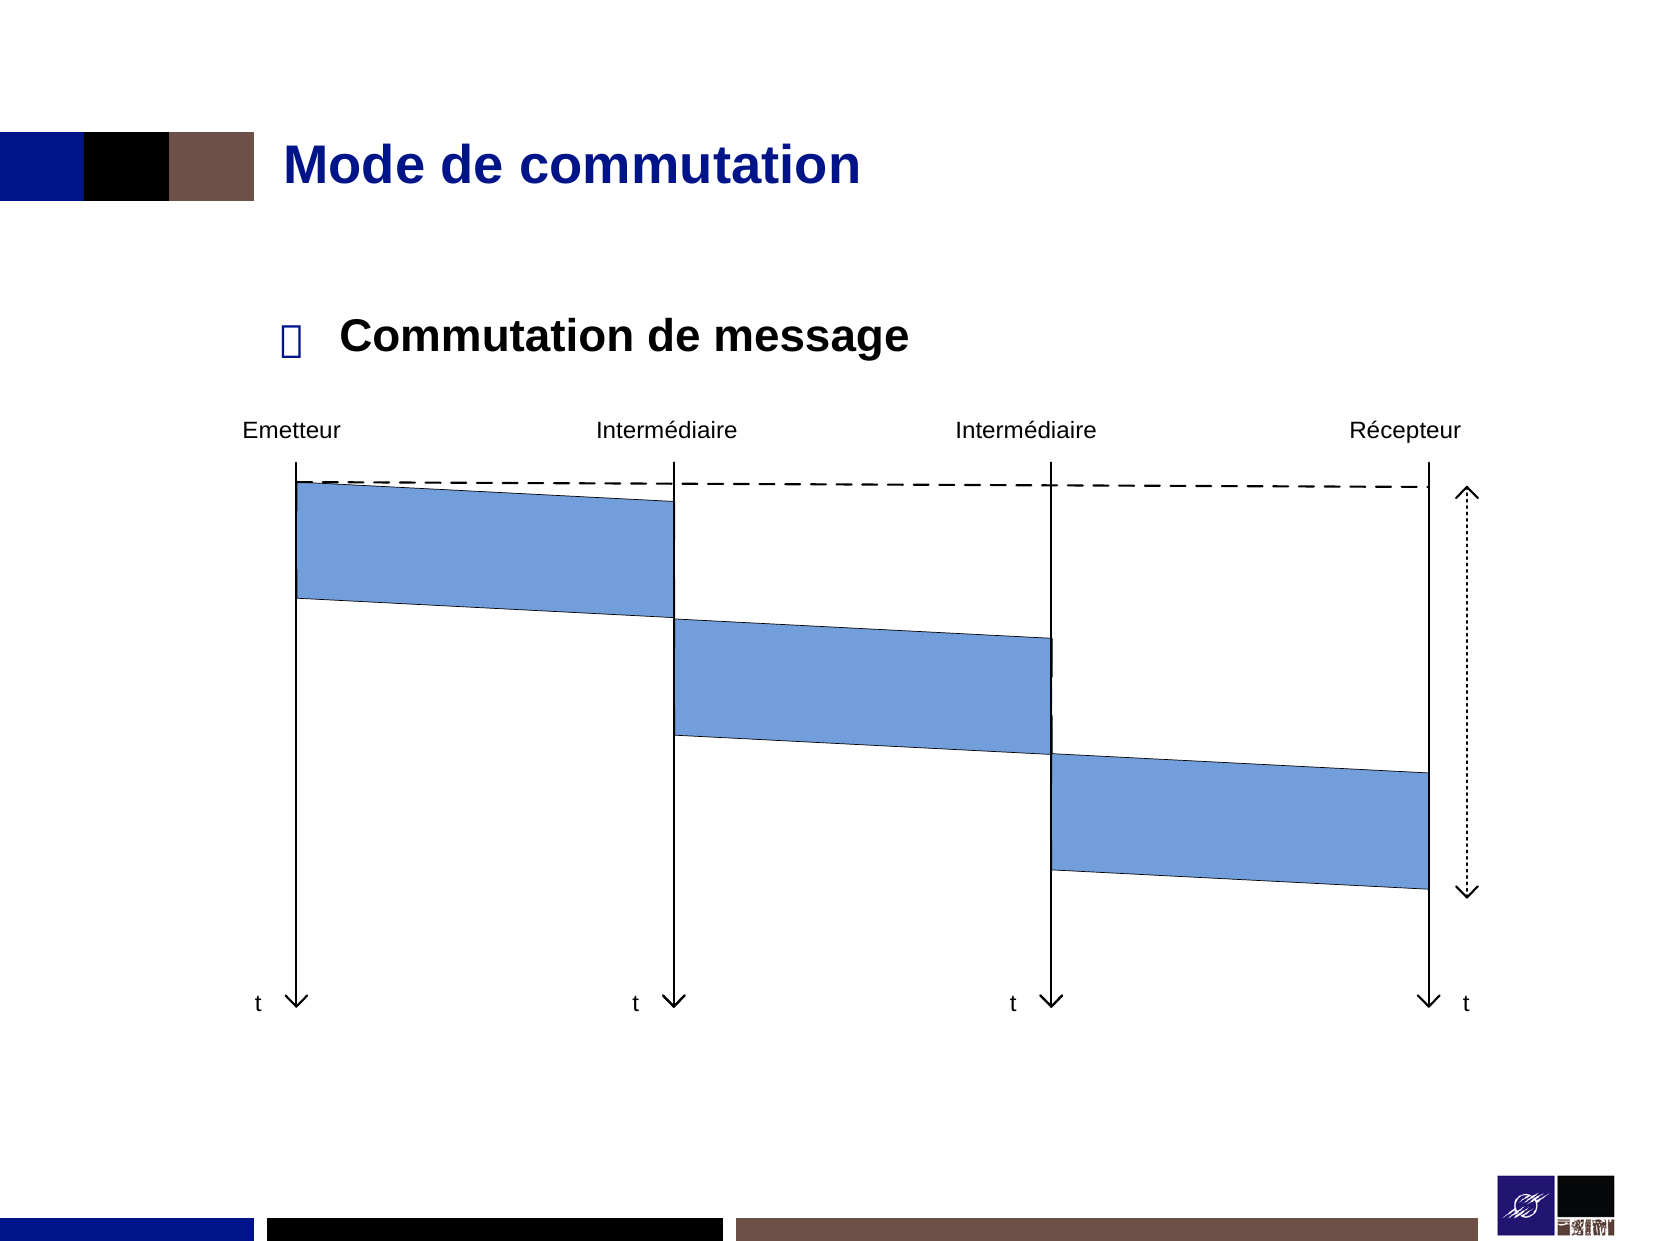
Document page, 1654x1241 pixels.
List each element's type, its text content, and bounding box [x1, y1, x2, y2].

text_box t [1009, 990, 1037, 1021]
text_box Mode de commutation [283, 134, 936, 206]
text_box Récepteur [1349, 417, 1471, 448]
text_box Intermédiaire [955, 417, 1109, 448]
text_box t [1462, 990, 1490, 1021]
text_box Commutation de message [339, 309, 983, 370]
text_box Intermédiaire [596, 417, 750, 448]
picture [1490, 1168, 1621, 1241]
text_box  [277, 309, 328, 370]
text_box [0, 0, 1654, 1241]
text_box t [632, 990, 659, 1021]
text_box t [254, 990, 282, 1021]
text_box Emetteur [242, 417, 349, 448]
